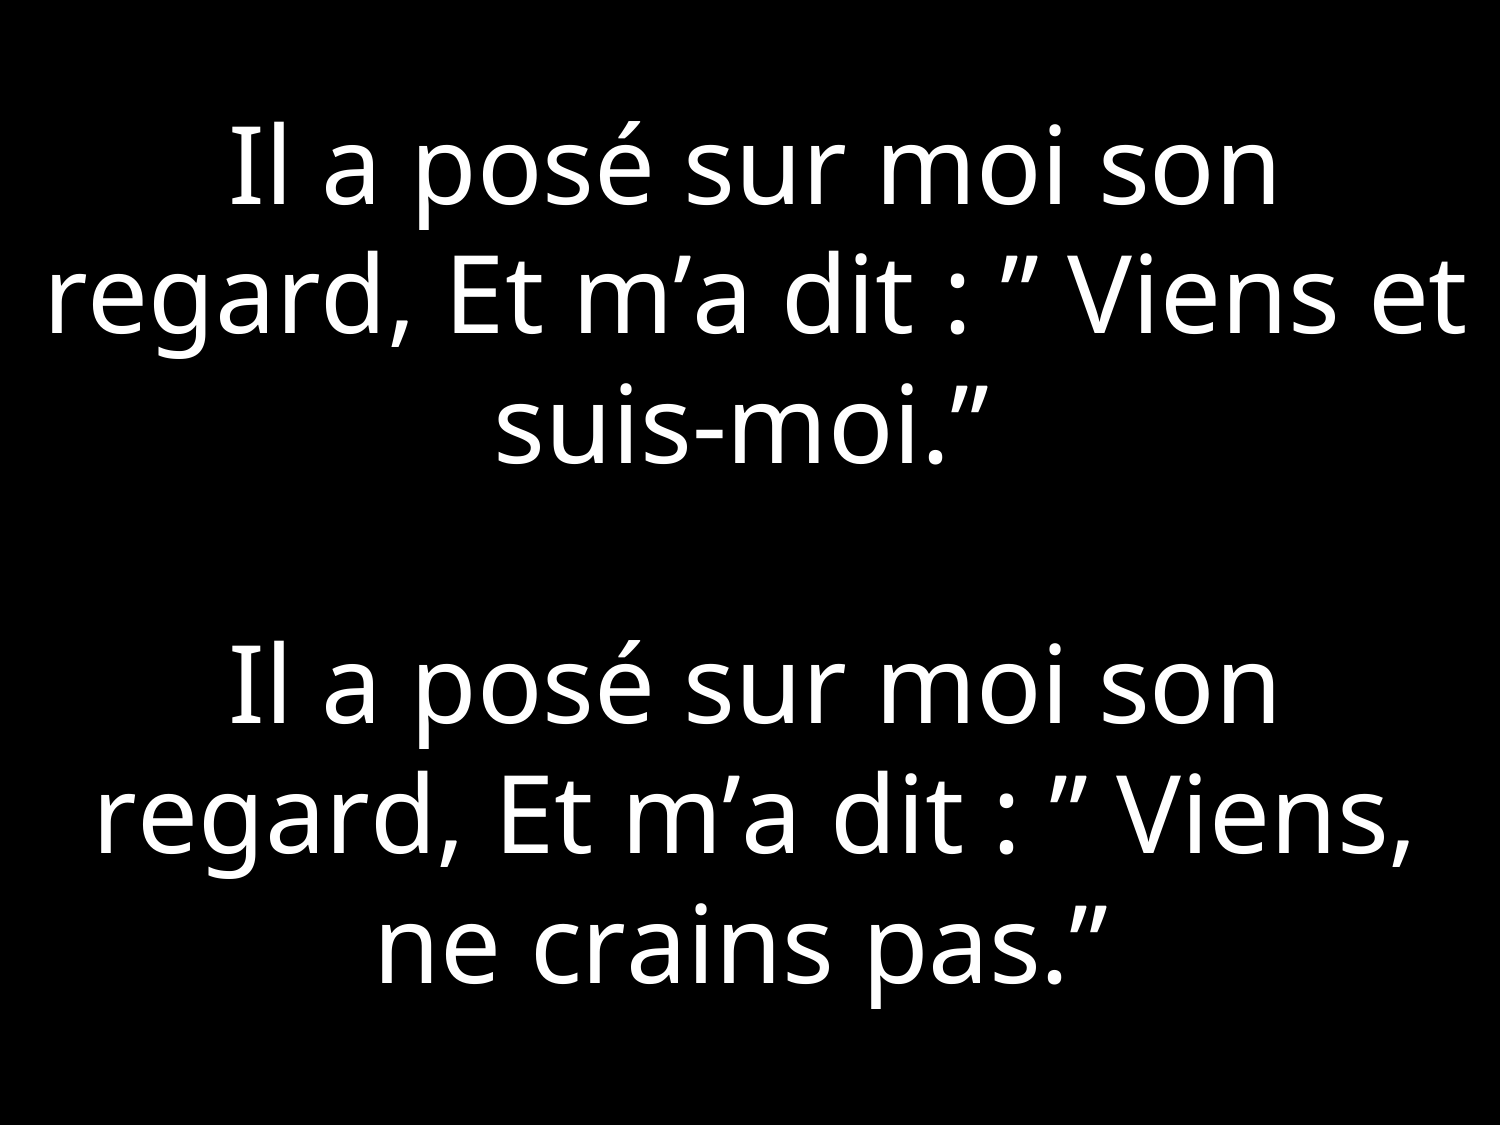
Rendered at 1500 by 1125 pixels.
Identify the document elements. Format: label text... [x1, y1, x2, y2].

title Il a posé sur moi son regard, Et m’a dit : ” Viens et suis-moi.” Il a posé sur moi son regard, Et m’a dit : ” Viens, ne crains pas.” [23, 296, 1489, 805]
